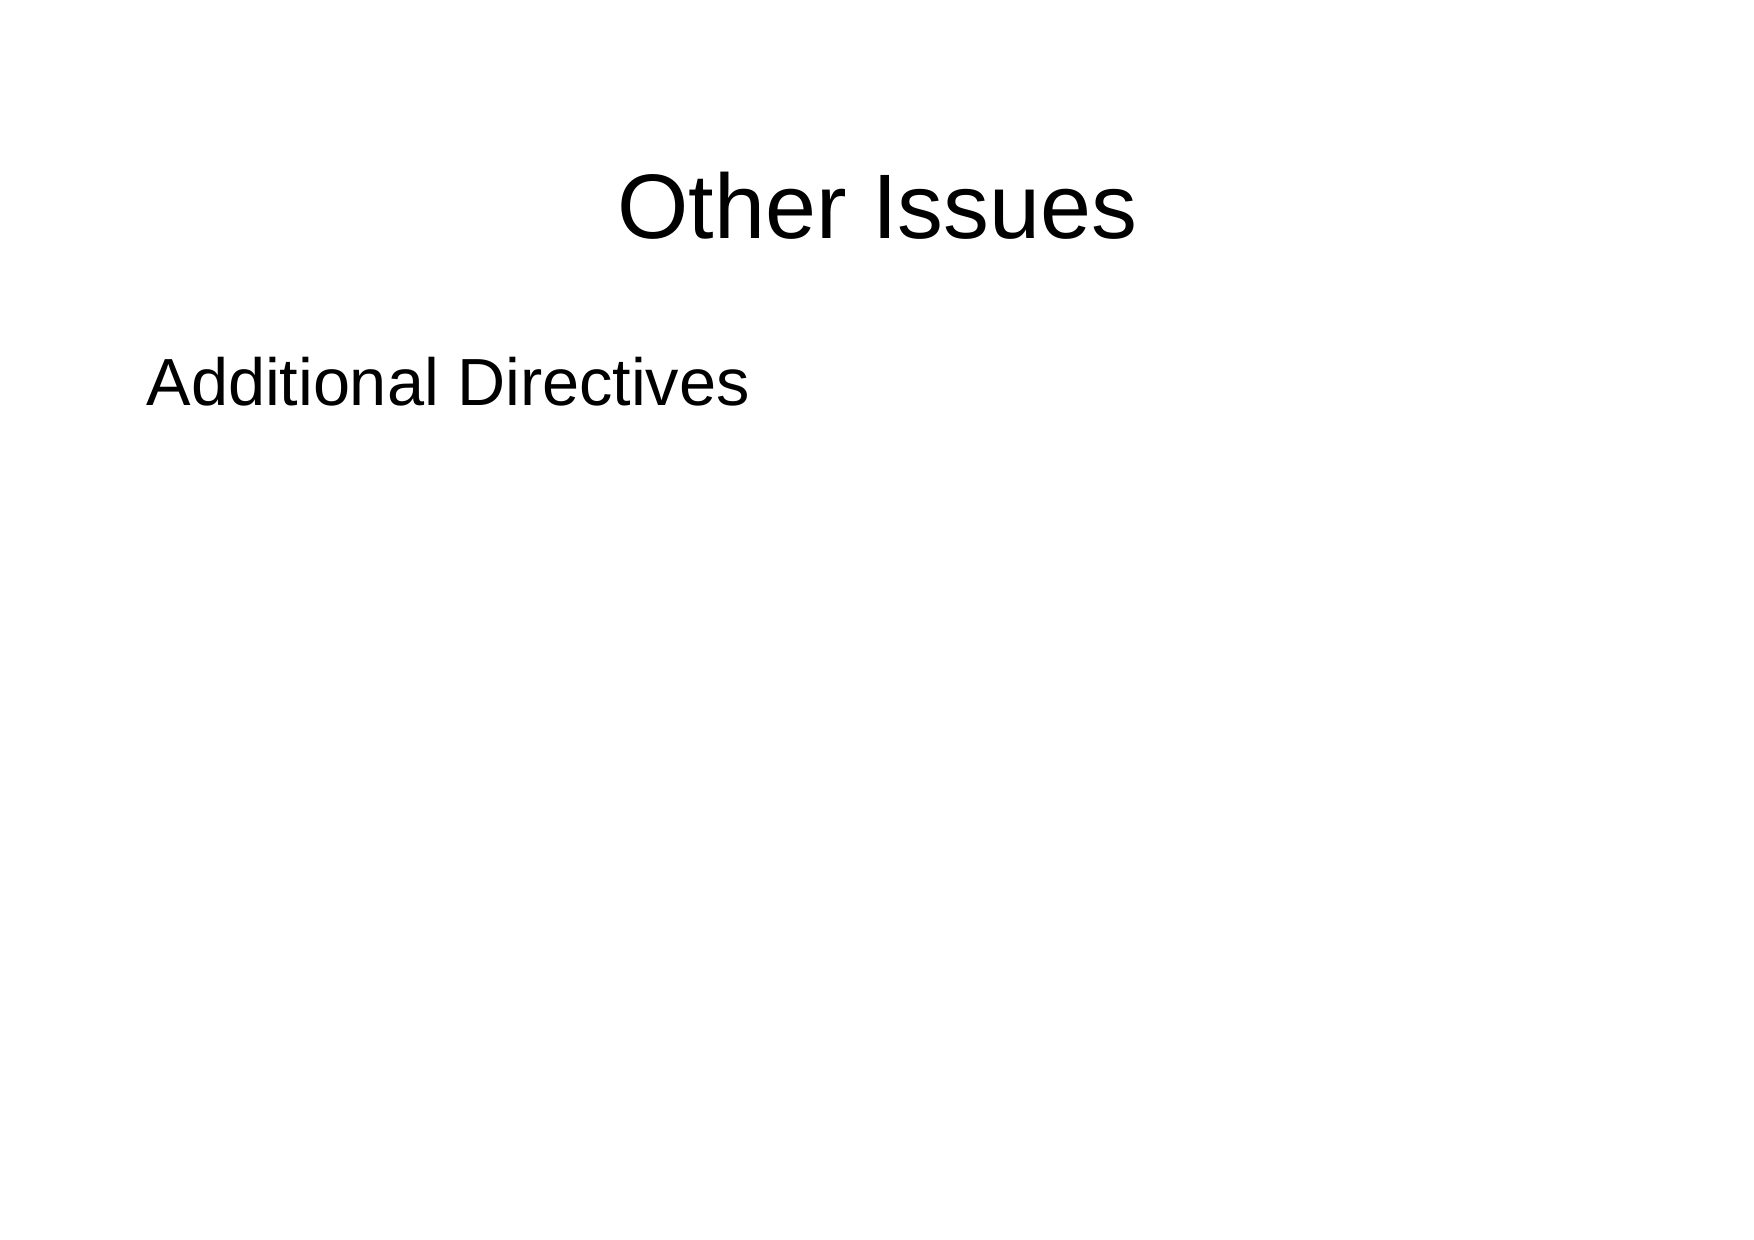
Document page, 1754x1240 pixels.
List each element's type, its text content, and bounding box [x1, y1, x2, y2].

list Additional Directives [128, 344, 1627, 1126]
title Other Issues [128, 102, 1627, 310]
